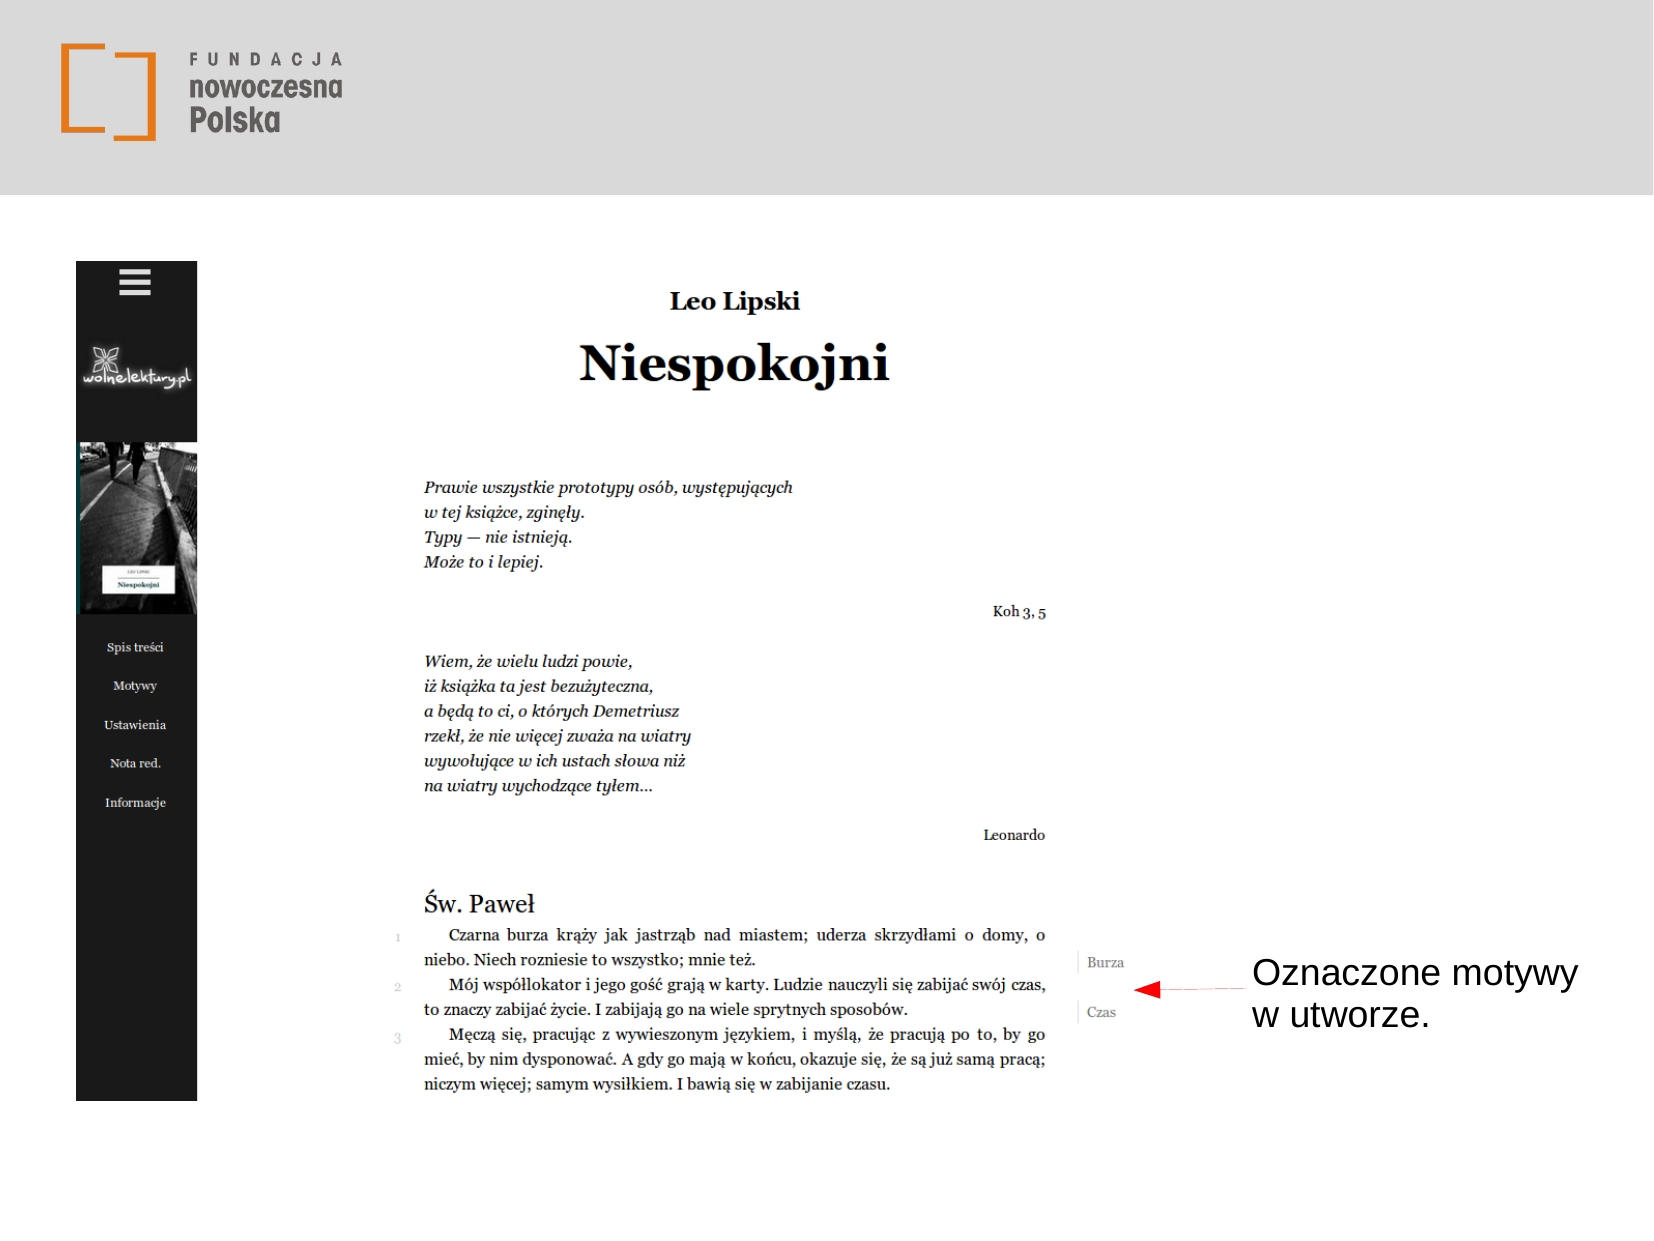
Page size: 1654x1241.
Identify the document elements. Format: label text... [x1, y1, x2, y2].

text_box Oznaczone motywy w utworze. [1237, 944, 1625, 1168]
picture [76, 261, 1147, 1101]
picture [58, 34, 345, 154]
text_box [0, 0, 1654, 196]
